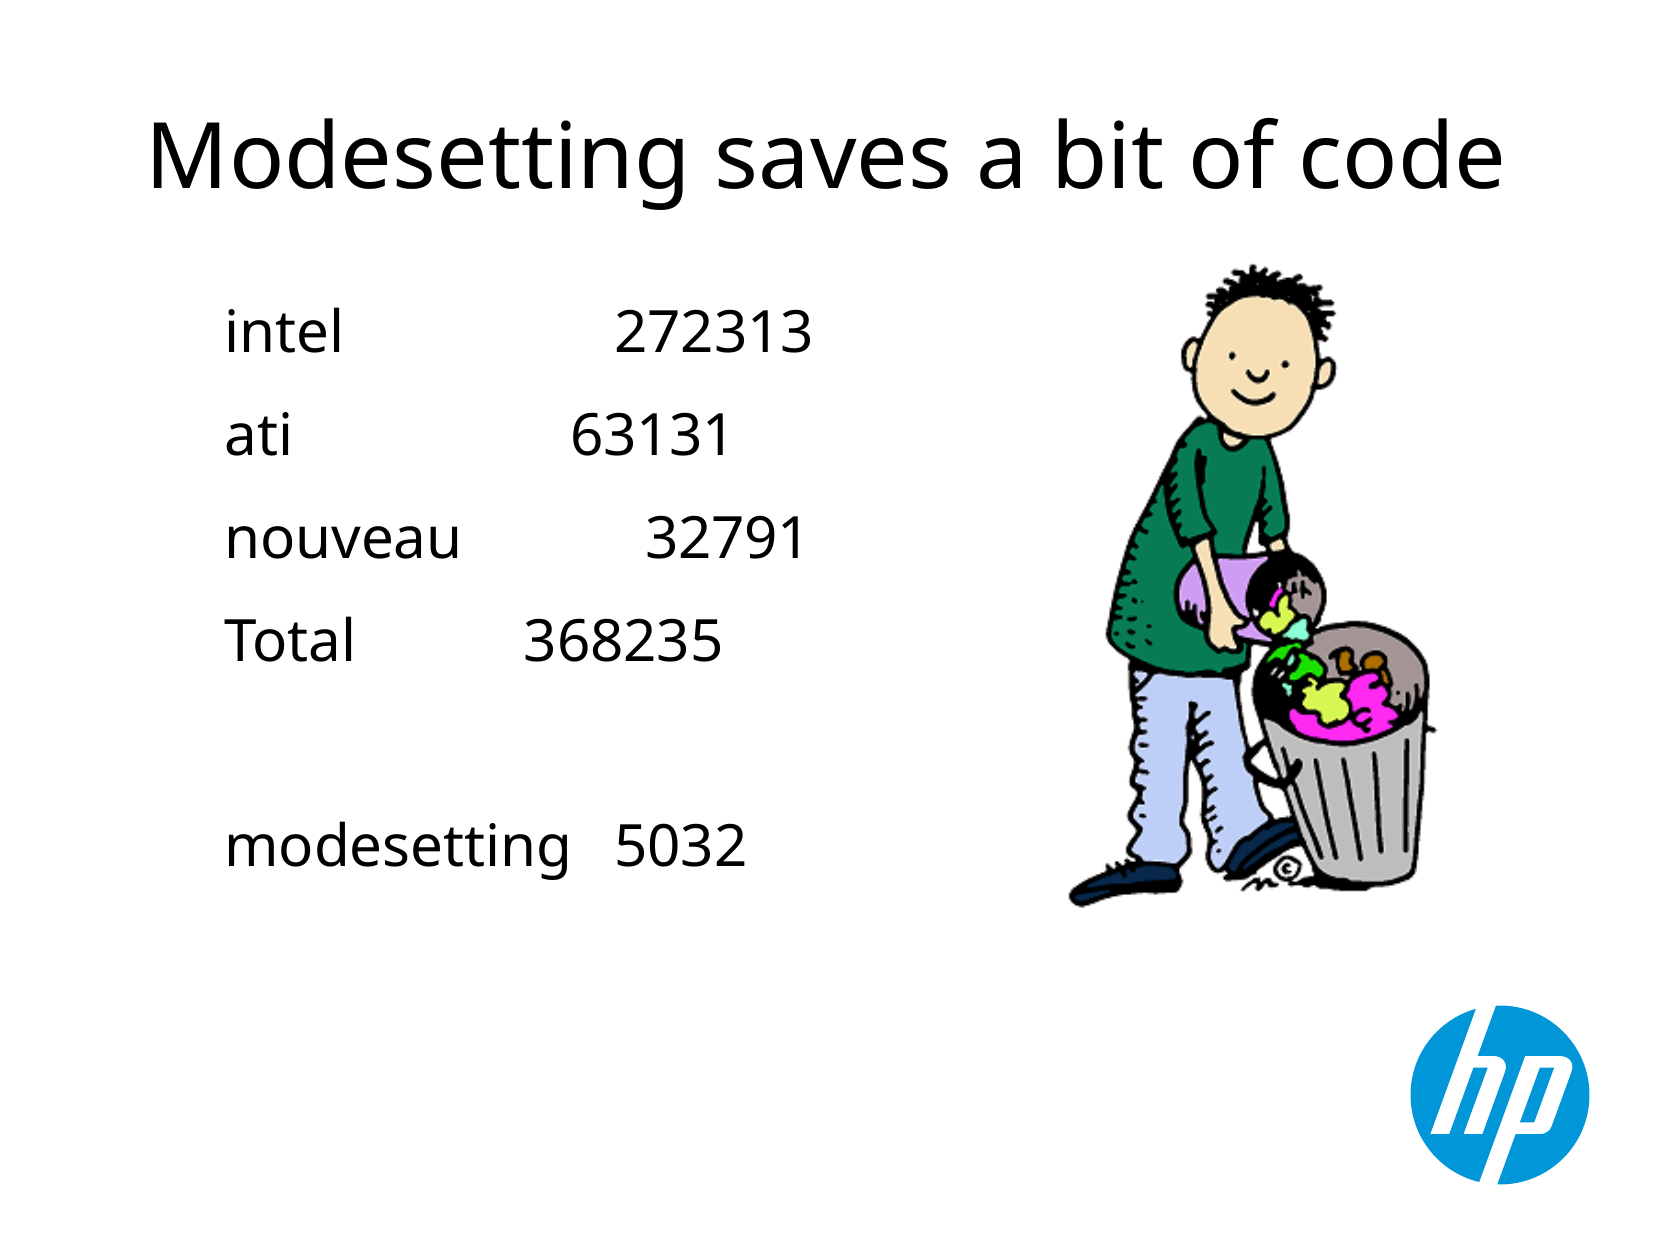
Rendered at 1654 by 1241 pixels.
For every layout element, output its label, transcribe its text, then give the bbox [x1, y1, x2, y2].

picture [1053, 256, 1441, 917]
list intel 272313 ati 63131 nouveau 32791 Total 368235 modesetting 5032 [82, 290, 1571, 1010]
title Modesetting saves a bit of code [82, 49, 1571, 257]
